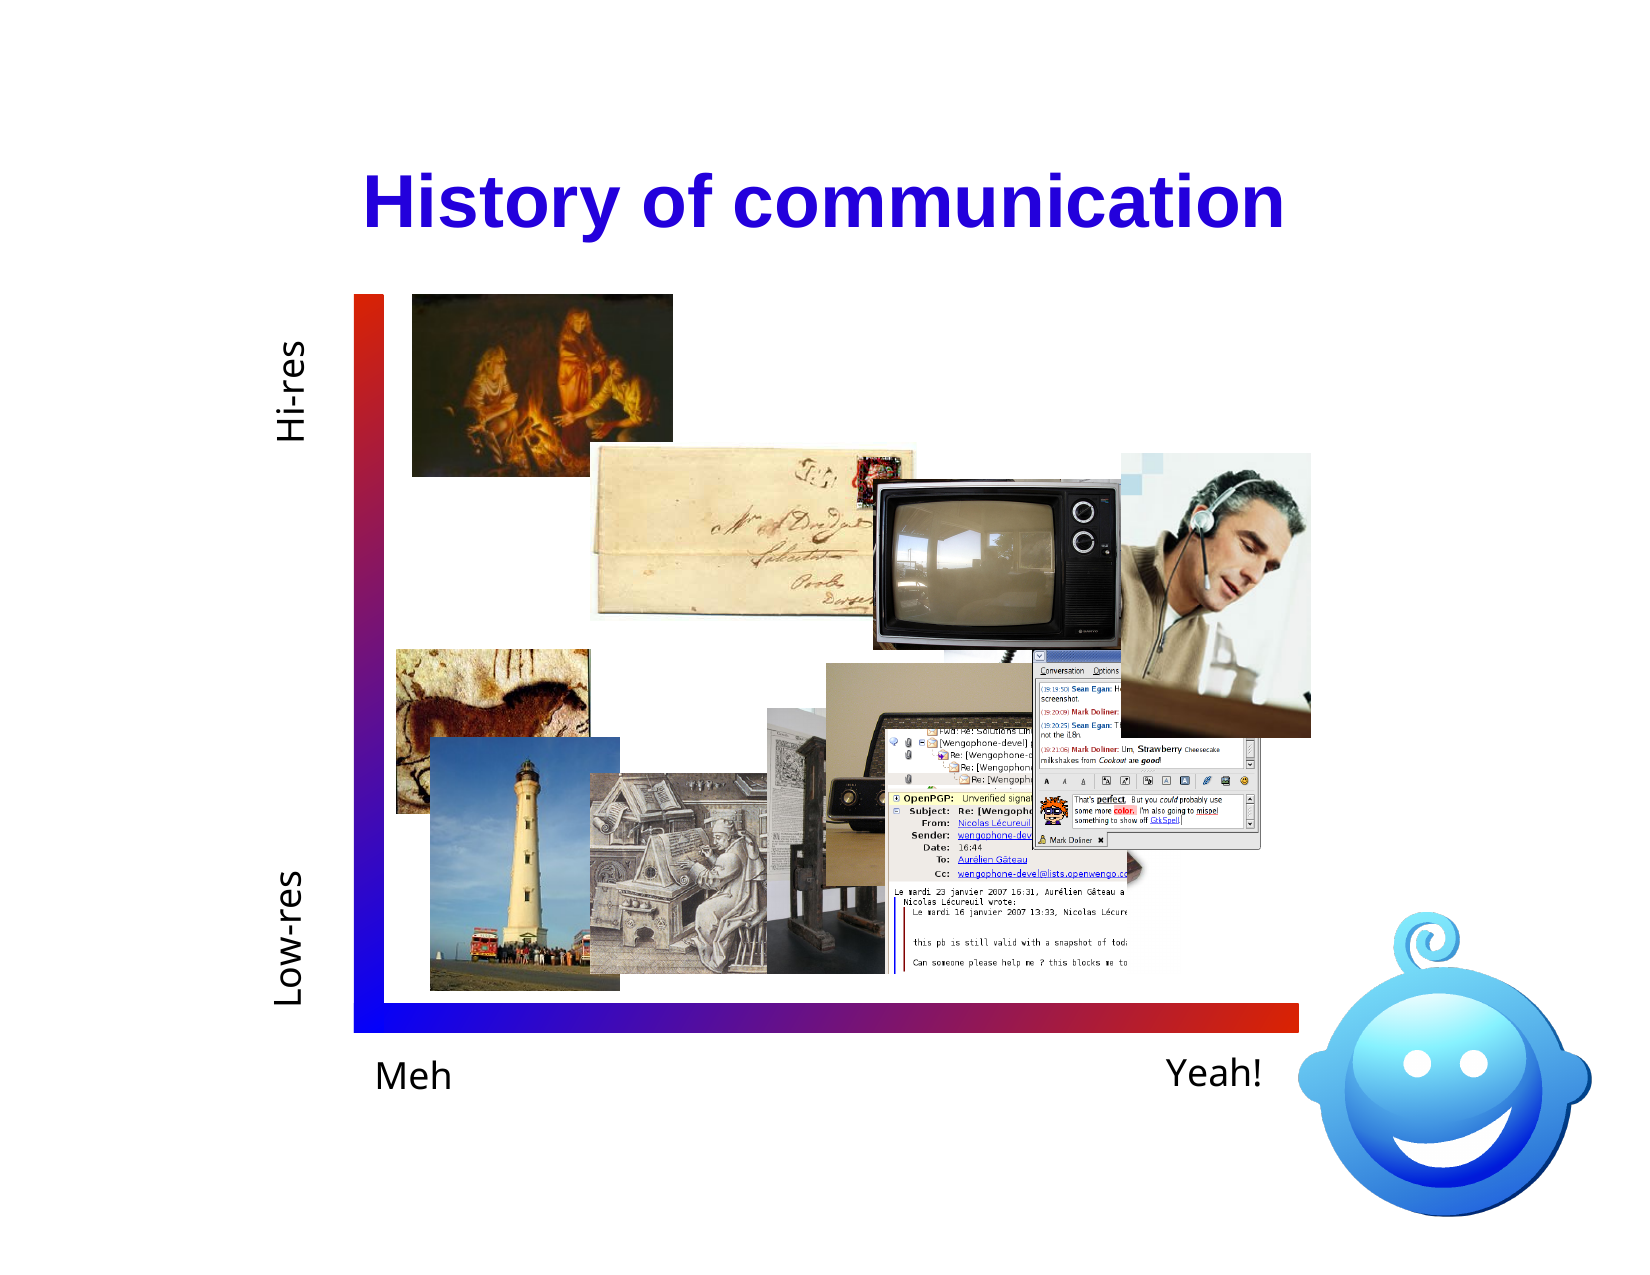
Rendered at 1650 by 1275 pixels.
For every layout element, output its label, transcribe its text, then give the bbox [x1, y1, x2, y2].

text_box Yeah! [1151, 1038, 1292, 1112]
text_box Low-res [253, 820, 327, 1024]
title History of communication [135, 104, 1515, 299]
picture [1298, 911, 1592, 1217]
picture [396, 294, 1311, 991]
text_box Hi-res [256, 297, 330, 460]
text_box [353, 294, 1299, 1033]
text_box Meh [359, 1042, 461, 1116]
